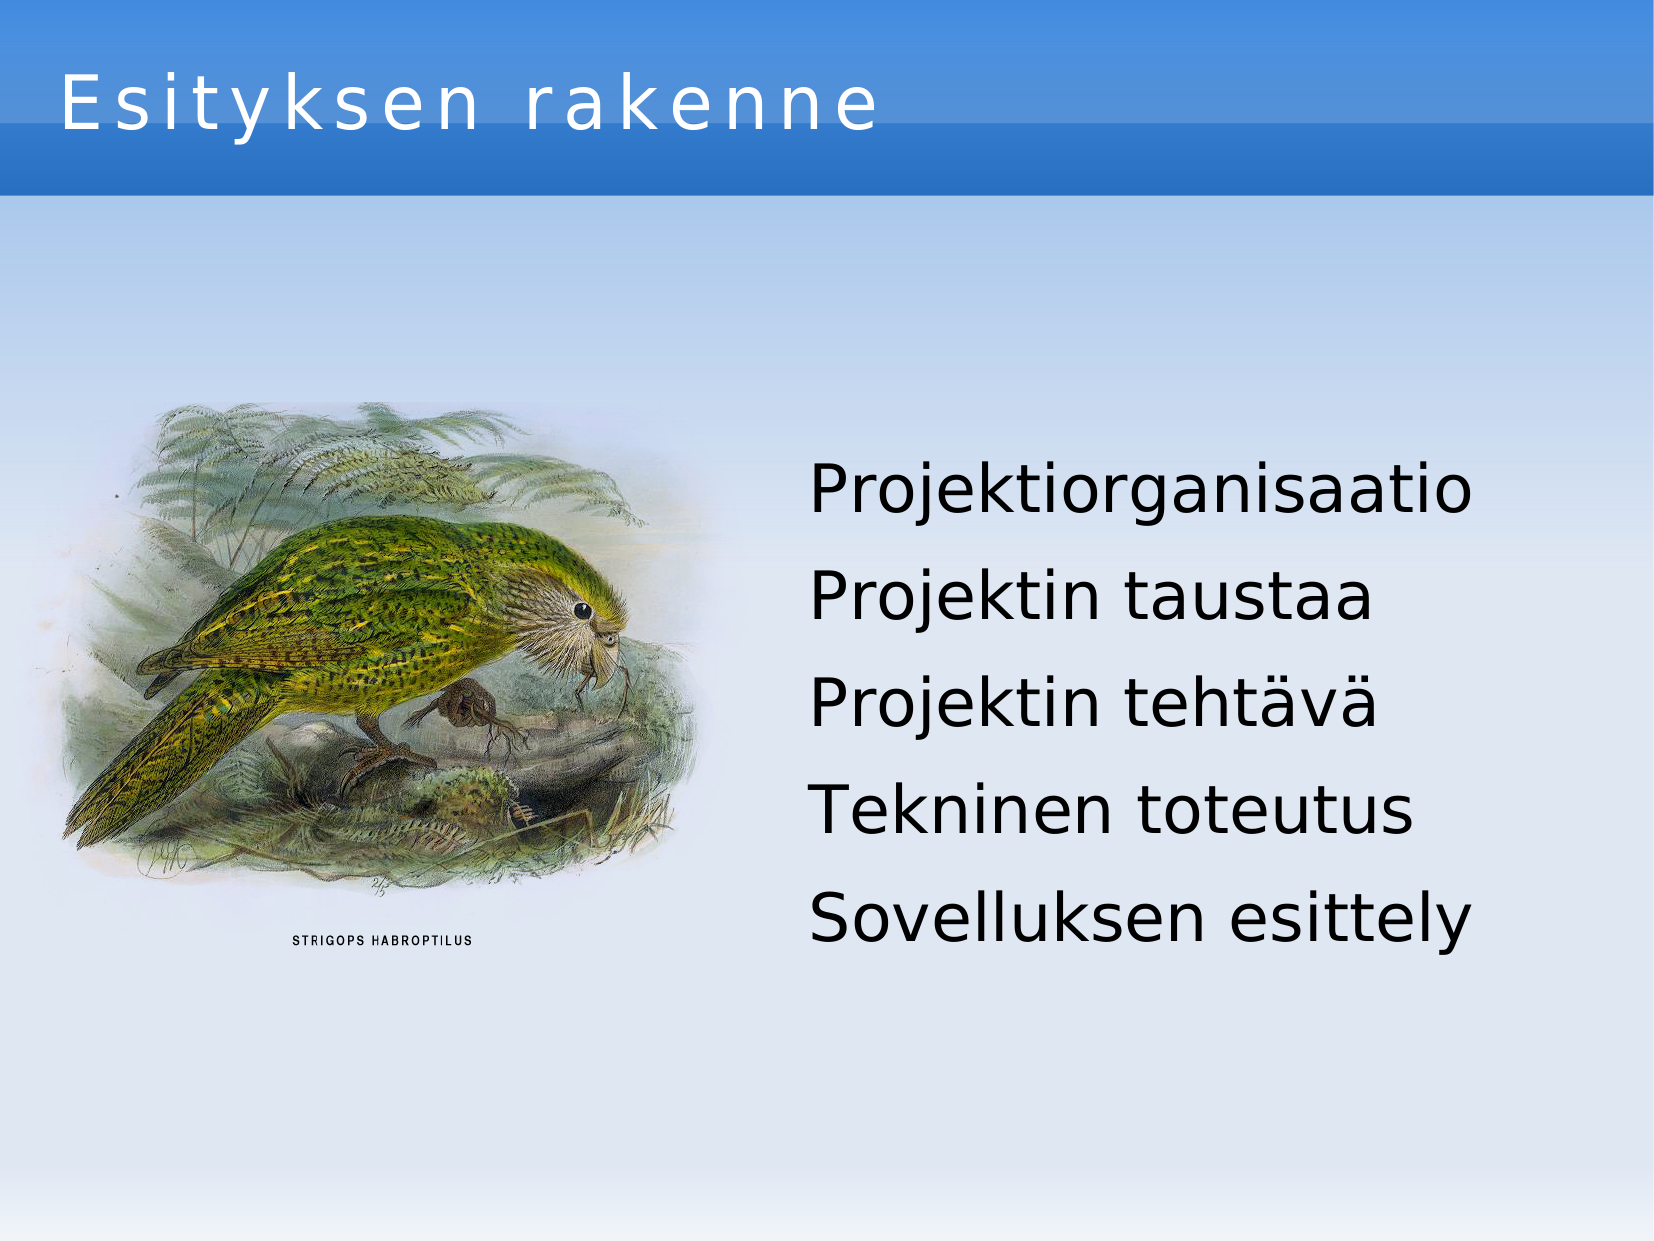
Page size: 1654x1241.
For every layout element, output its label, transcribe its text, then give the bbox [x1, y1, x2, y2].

list Projektiorganisaatio Projektin taustaa Projektin tehtävä Tekninen toteutus Sovelluksen esittely [791, 450, 1576, 958]
picture [0, 0, 1654, 1241]
title Esityksen rakenne [59, 29, 1270, 178]
